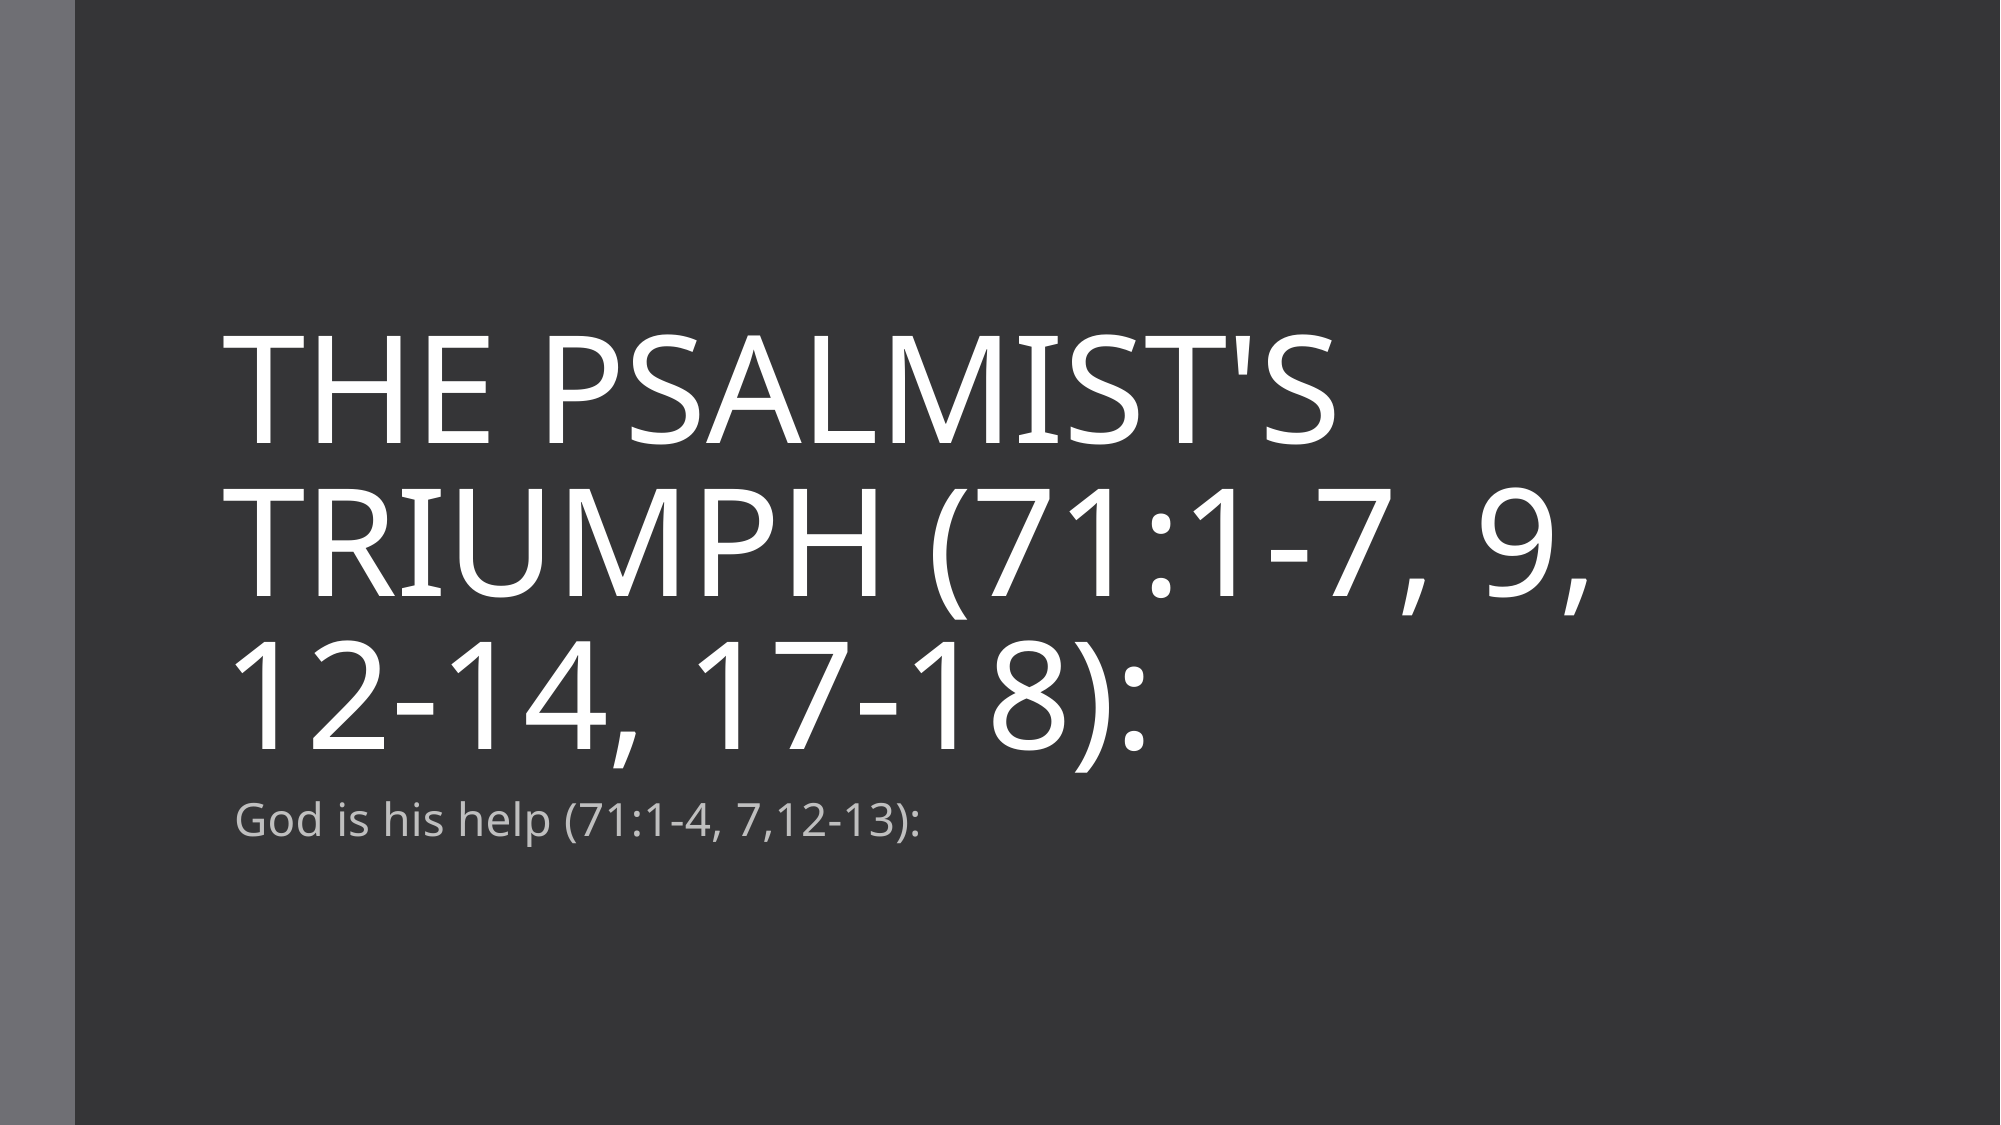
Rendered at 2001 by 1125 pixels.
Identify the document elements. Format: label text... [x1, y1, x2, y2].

title THE PSALMIST'S TRIUMPH (71:1-7, 9, 12-14, 17-18): [206, 124, 1752, 787]
subtitle God is his help (71:1-4, 7,12-13): [206, 787, 1752, 1066]
